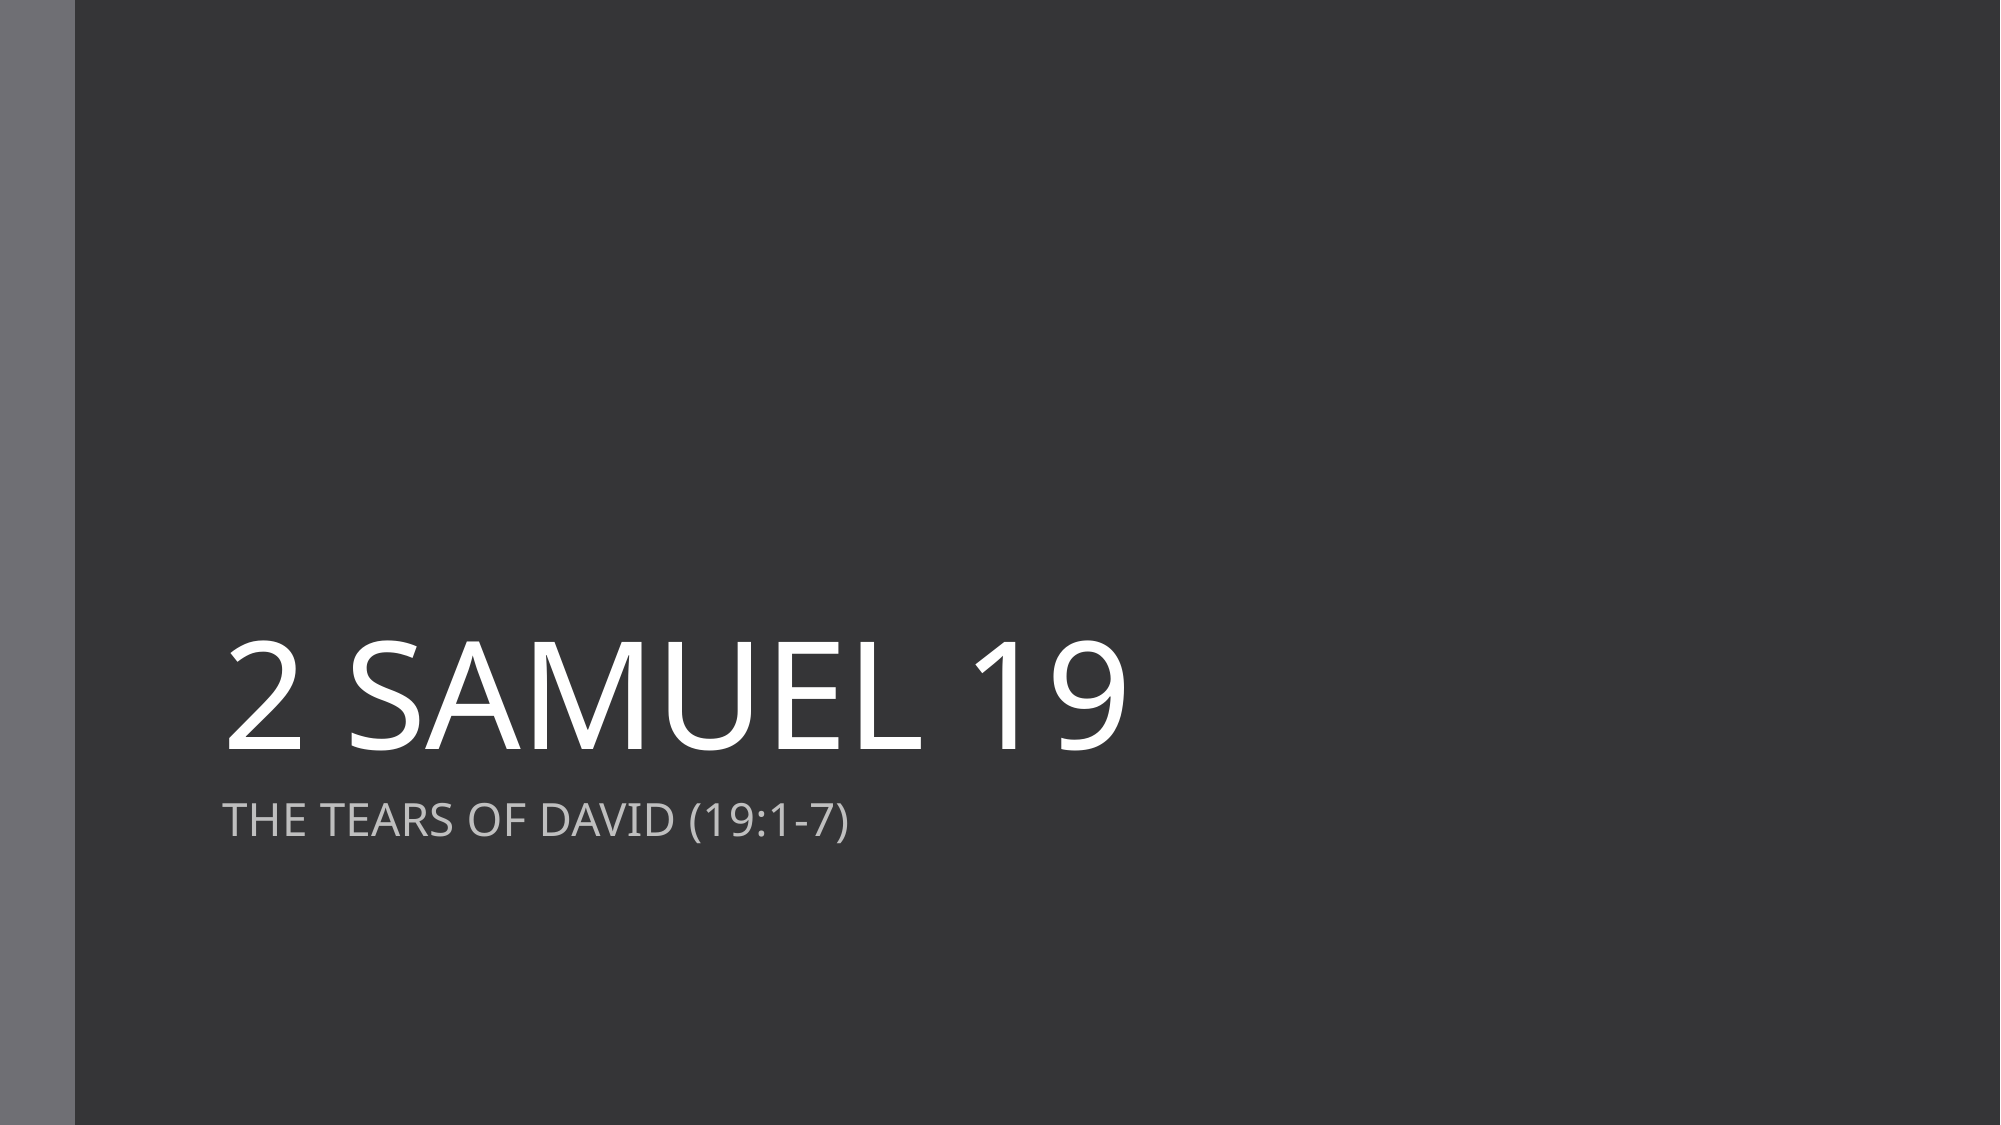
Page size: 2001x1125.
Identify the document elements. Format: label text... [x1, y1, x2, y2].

subtitle THE TEARS OF DAVID (19:1-7) [206, 787, 1752, 1066]
title 2 SAMUEL 19 [206, 124, 1752, 787]
